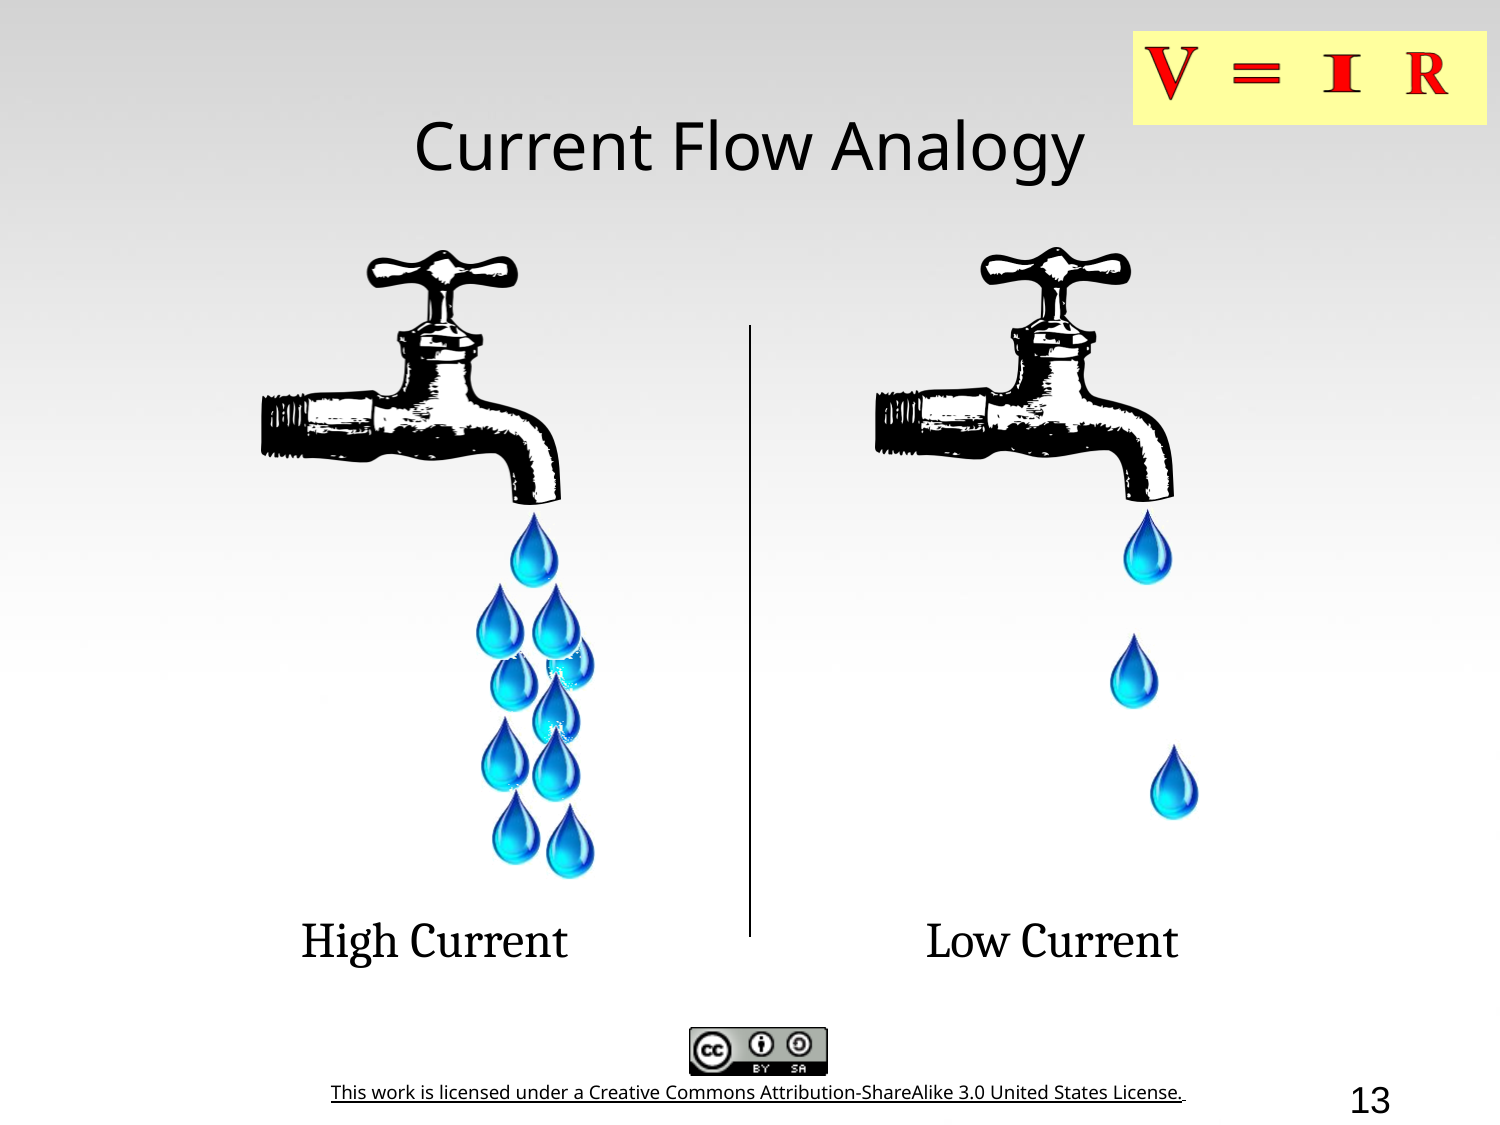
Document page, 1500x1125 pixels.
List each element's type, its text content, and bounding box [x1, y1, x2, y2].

picture [0, 0, 1500, 1125]
text_box Low Current [870, 899, 1235, 975]
text_box High Current [252, 899, 617, 975]
title Current Flow Analogy [112, 49, 1388, 238]
